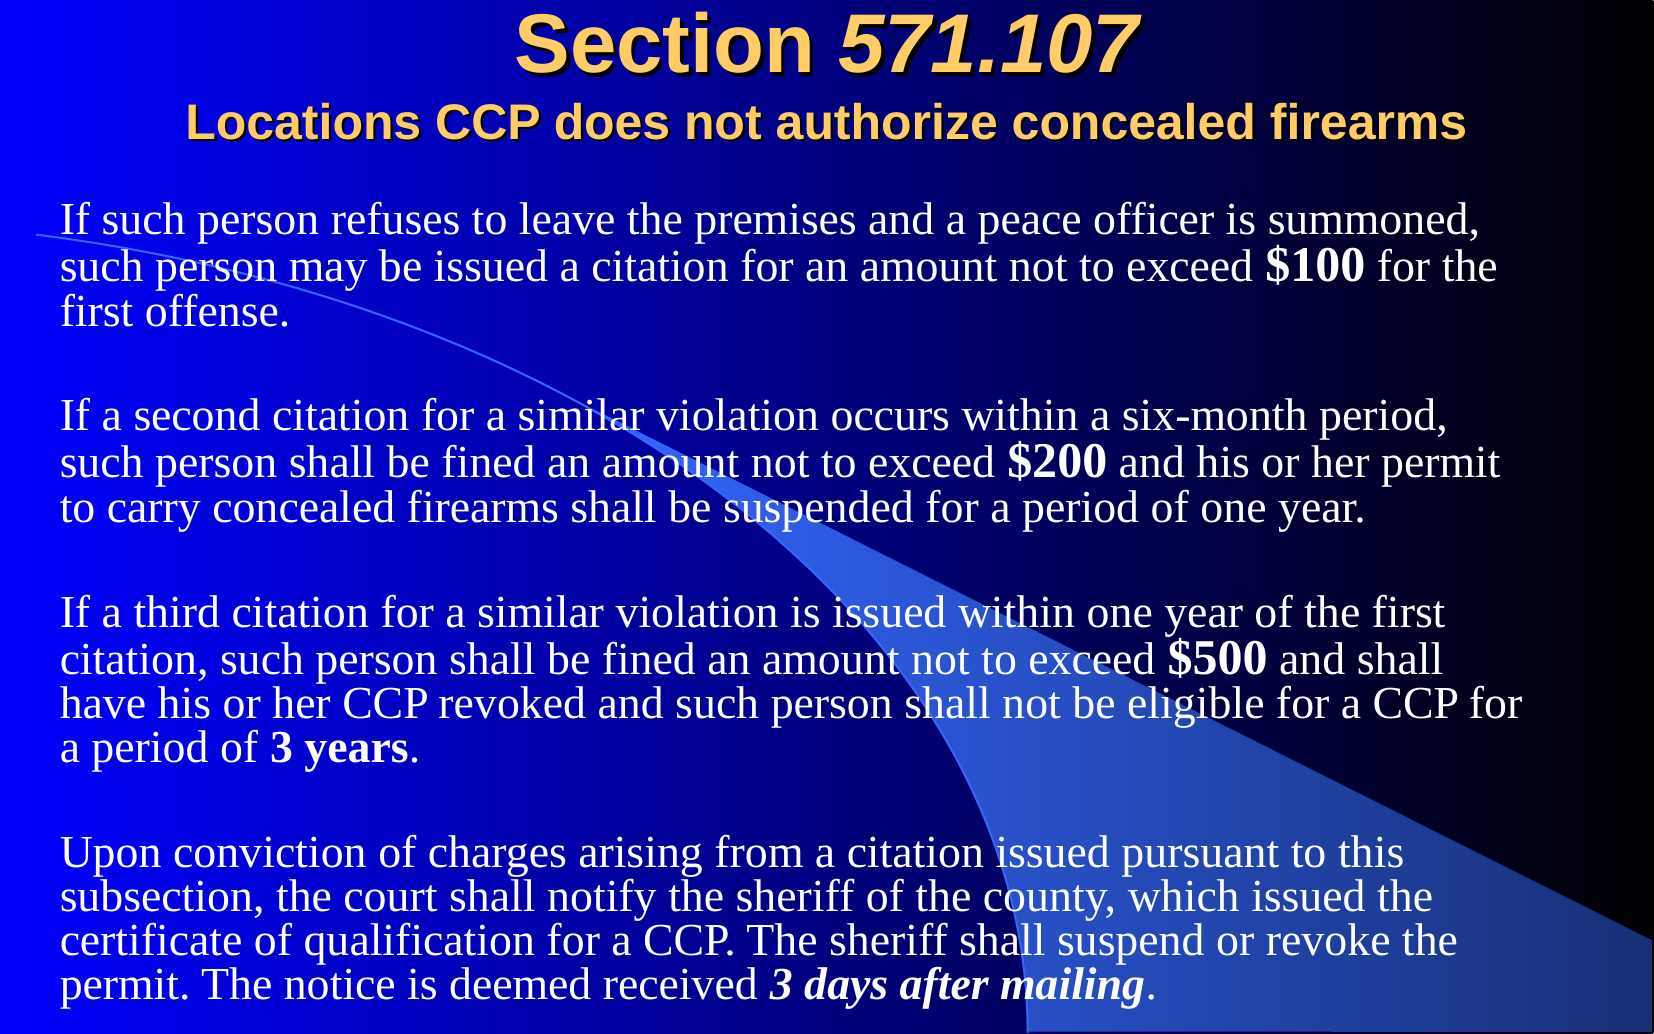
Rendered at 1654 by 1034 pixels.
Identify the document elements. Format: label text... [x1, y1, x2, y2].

title Section 571.107 Locations CCP does not authorize concealed firearms [82, 0, 1571, 157]
list If such person refuses to leave the premises and a peace officer is summoned, such person may be issued a citation for an amount not to exceed $100 for the first offense. If a second citation for a similar violation occurs within a six-month period, such person shall be fined an amount not to exceed $200 and his or her permit to carry concealed firearms shall be suspended for a period of one year. If a third citation for a similar violation is issued within one year of the first citation, such person shall be fined an amount not to exceed $500 and shall have his or her CCP revoked and such person shall not be eligible for a CCP for a period of 3 years. Upon conviction of charges arising from a citation issued pursuant to this subsection, the court shall notify the sheriff of the county, which issued the certificate of qualification for a CCP. The sheriff shall suspend or revoke the permit. The notice is deemed received 3 days after mailing. [45, 191, 1550, 1016]
